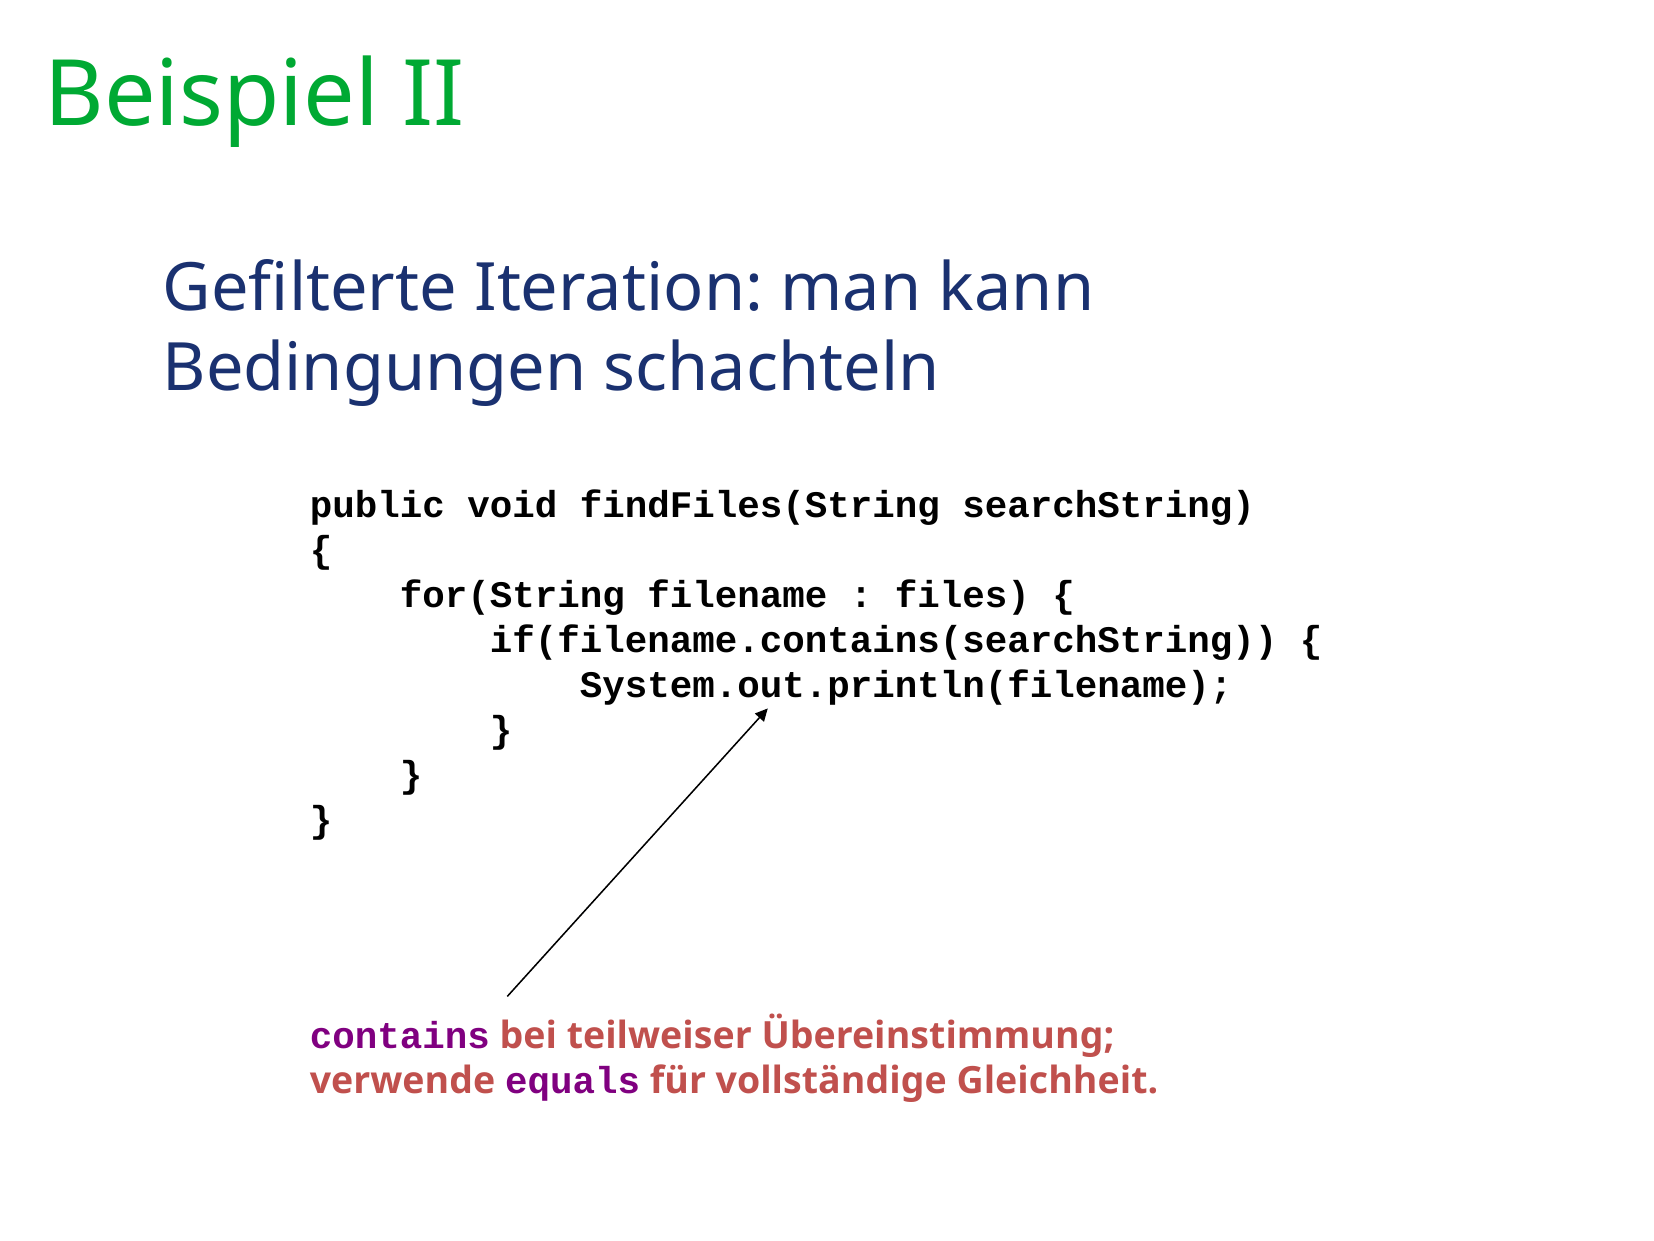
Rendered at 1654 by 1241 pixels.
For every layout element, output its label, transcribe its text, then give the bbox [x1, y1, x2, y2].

title Beispiel II [29, 29, 1436, 148]
text_box contains bei teilweiser Übereinstimmung; verwende equals für vollständige Gleichheit. [295, 1003, 1306, 1109]
text_box public void findFiles(String searchString) { for(String filename : files) { if(filename.contains(searchString)) { System.out.println(filename); } } } [295, 472, 1475, 848]
list Gefilterte Iteration: man kann Bedingungen schachteln [147, 236, 1498, 1008]
text_box [507, 708, 768, 997]
